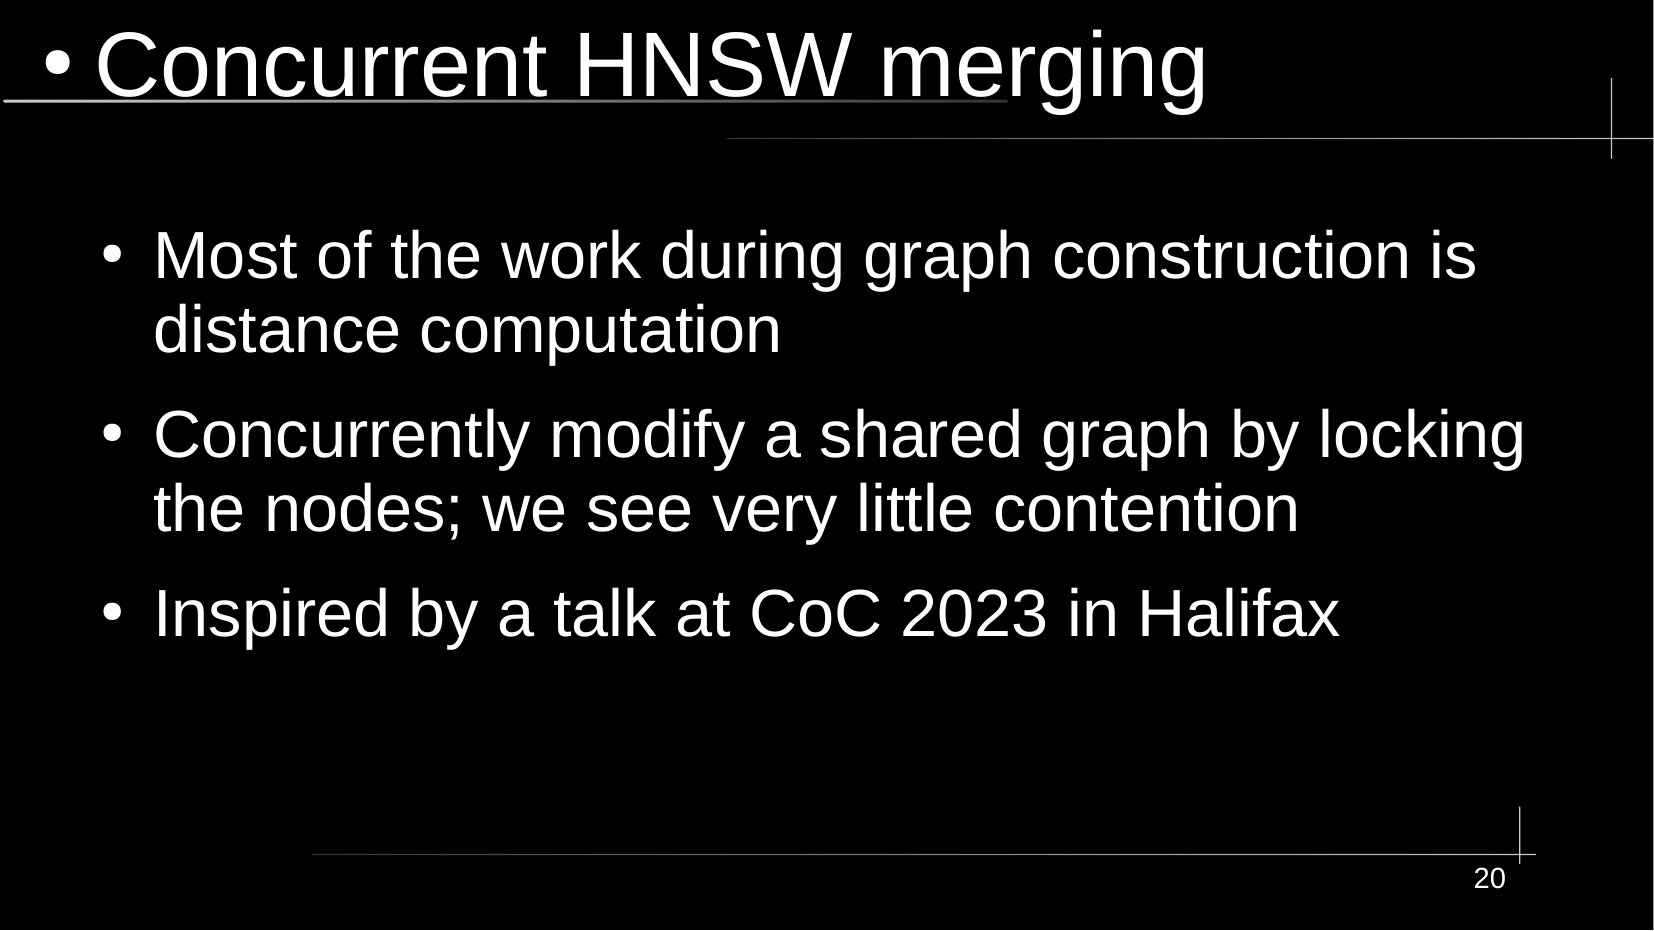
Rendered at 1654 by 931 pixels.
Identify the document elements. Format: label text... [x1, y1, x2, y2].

title Concurrent HNSW merging [23, 11, 1589, 119]
list Most of the work during graph construction is distance computation Concurrently modify a shared graph by locking the nodes; we see very little contention Inspired by a talk at CoC 2023 in Halifax [82, 217, 1571, 758]
